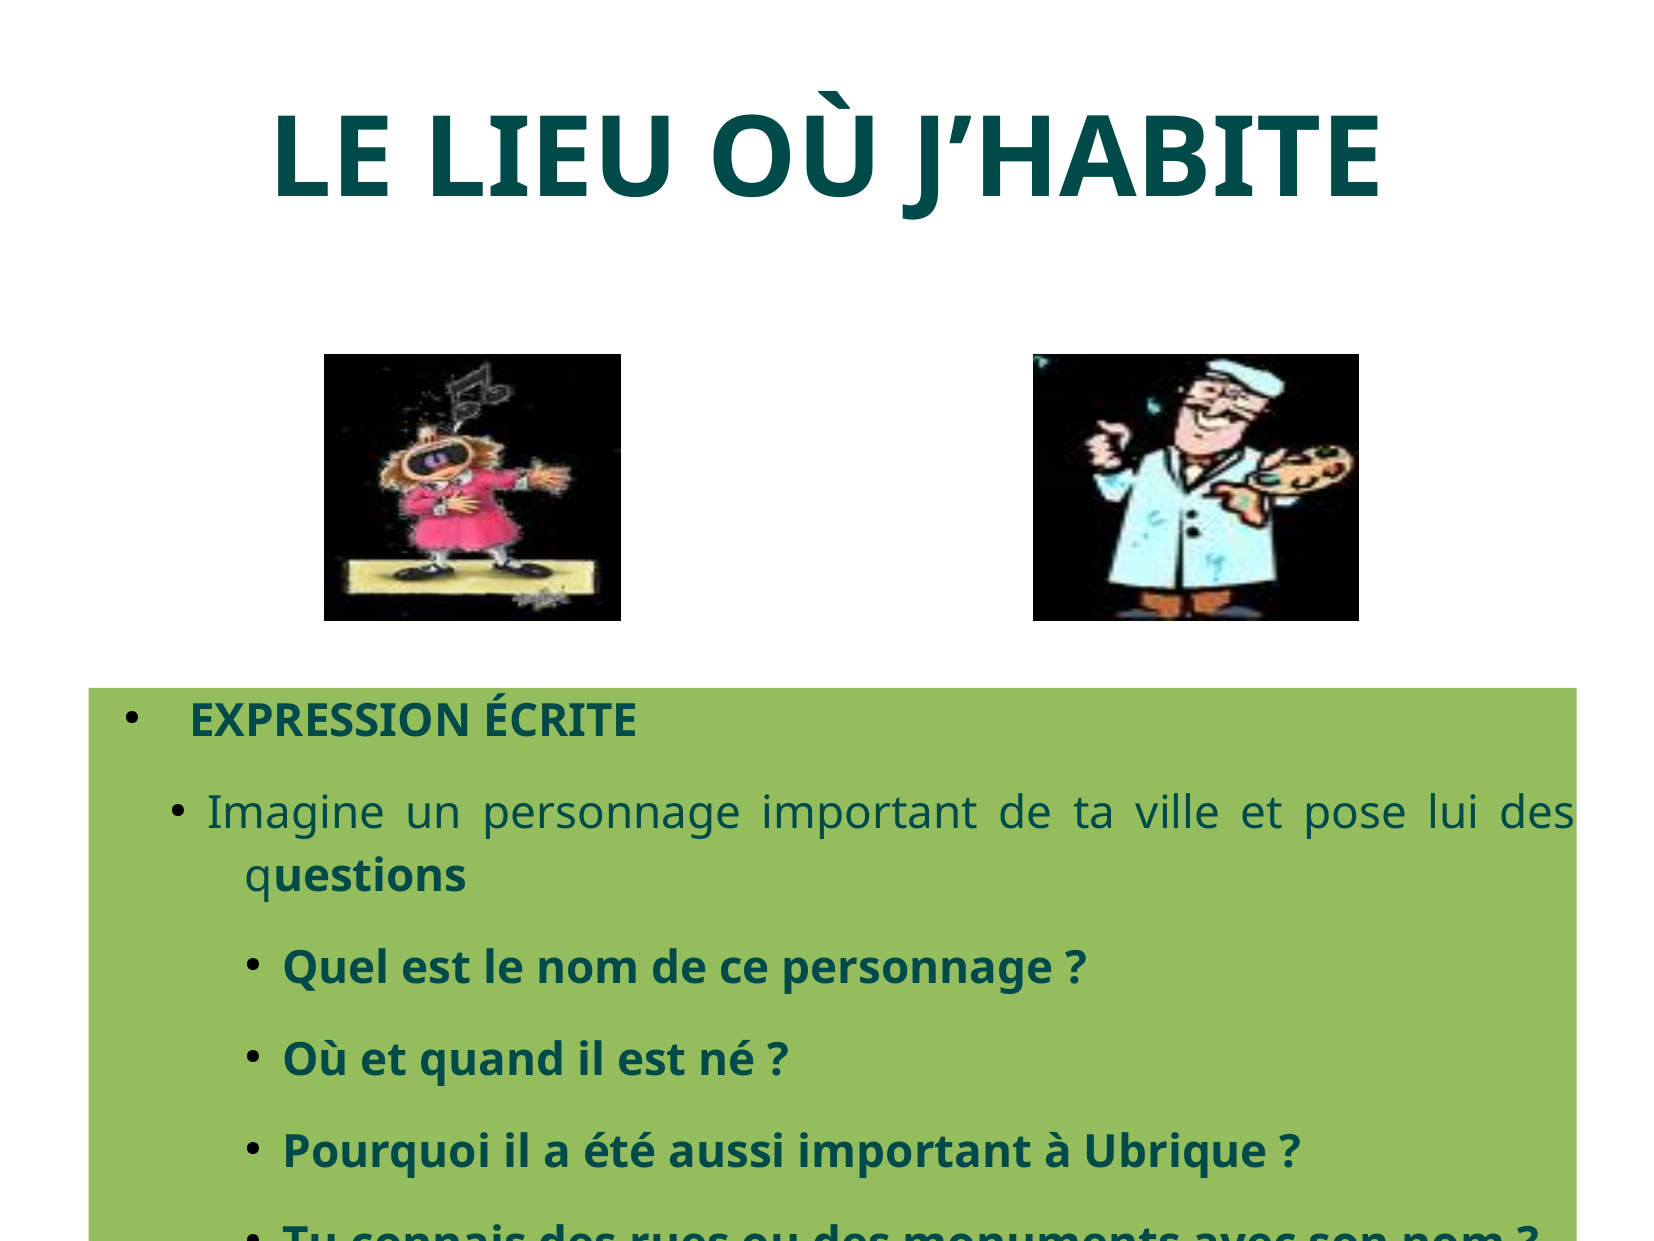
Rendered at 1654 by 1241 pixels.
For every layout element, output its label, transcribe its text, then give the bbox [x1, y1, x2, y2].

list EXPRESSION ÉCRITE Imagine un personnage important de ta ville et pose lui des questions Quel est le nom de ce personnage ? Où et quand il est né ? Pourquoi il a été aussi important à Ubrique ? Tu connais des rues ou des monuments avec son nom ? [88, 687, 1577, 1211]
chart [82, 290, 809, 681]
title LE LIEU OÙ J’HABITE [82, 49, 1571, 257]
picture [1033, 354, 1359, 621]
chart [845, 290, 1572, 681]
picture [324, 354, 621, 621]
